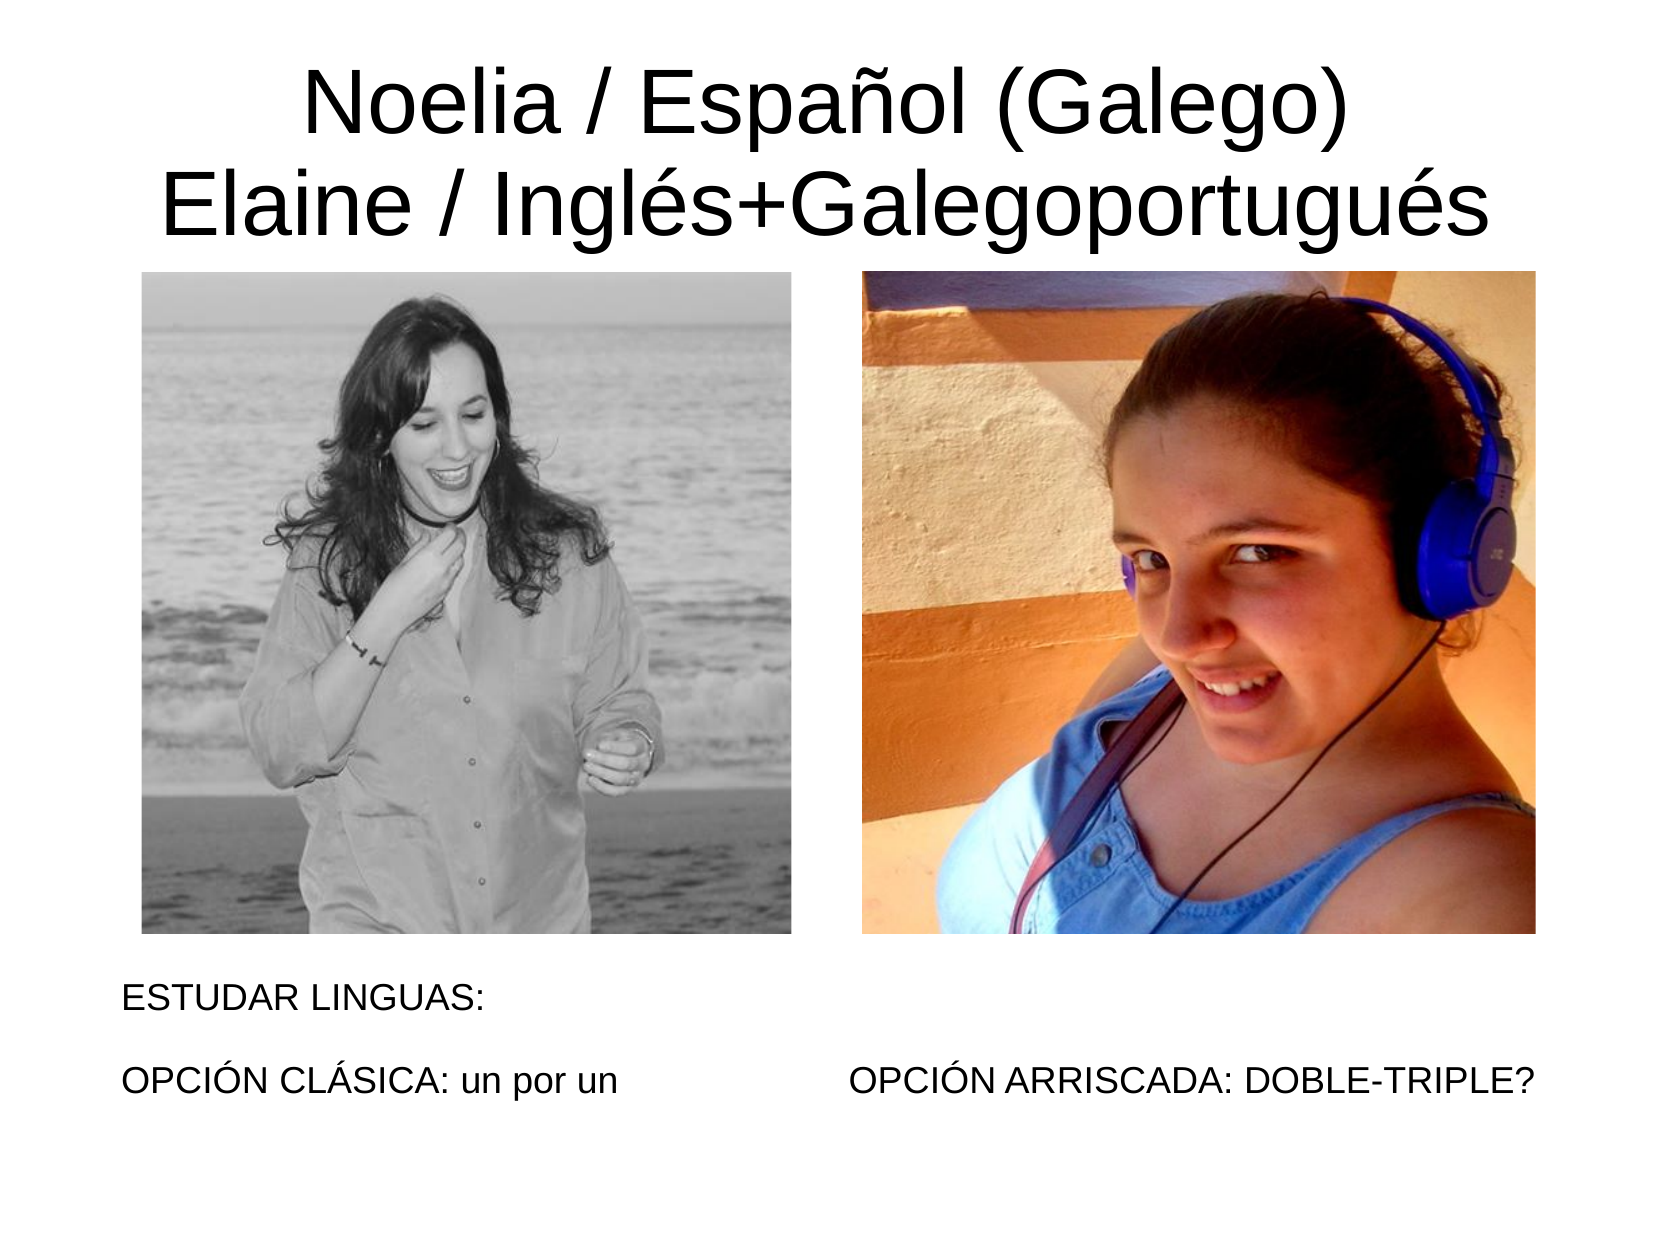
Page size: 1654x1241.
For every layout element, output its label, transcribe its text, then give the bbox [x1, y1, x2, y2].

picture [862, 271, 1536, 934]
text_box ESTUDAR LINGUAS: OPCIÓN CLÁSICA: un por un OPCIÓN ARRISCADA: DOBLE-TRIPLE? [106, 968, 1583, 1110]
title Noelia / Español (Galego) Elaine / Inglés+Galegoportugués [82, 49, 1571, 257]
picture [141, 272, 792, 934]
